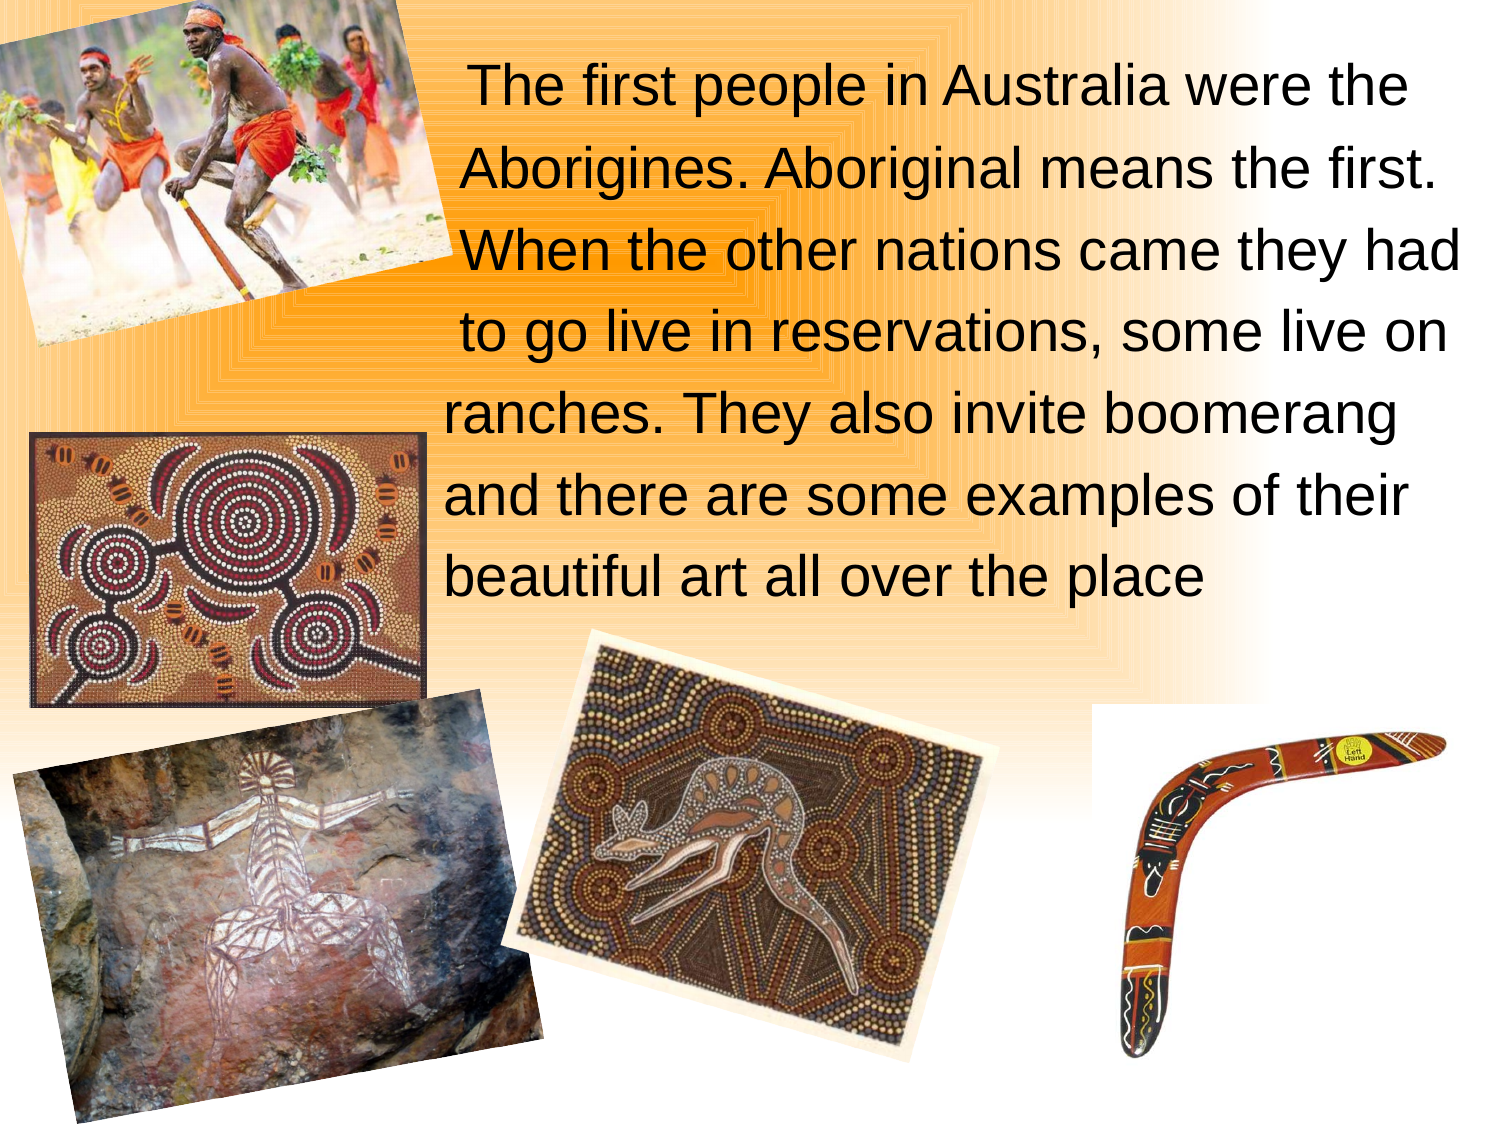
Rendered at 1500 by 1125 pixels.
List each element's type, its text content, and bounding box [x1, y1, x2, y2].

picture [12, 432, 1000, 1124]
list The first people in Australia were the Aborigines. Aboriginal means the first. When the other nations came they had to go live in reservations, some live on ranches. They also invite boomerang and there are some examples of their beautiful art all over the place [395, 31, 1500, 774]
picture [1092, 704, 1480, 1092]
picture [0, 0, 453, 348]
